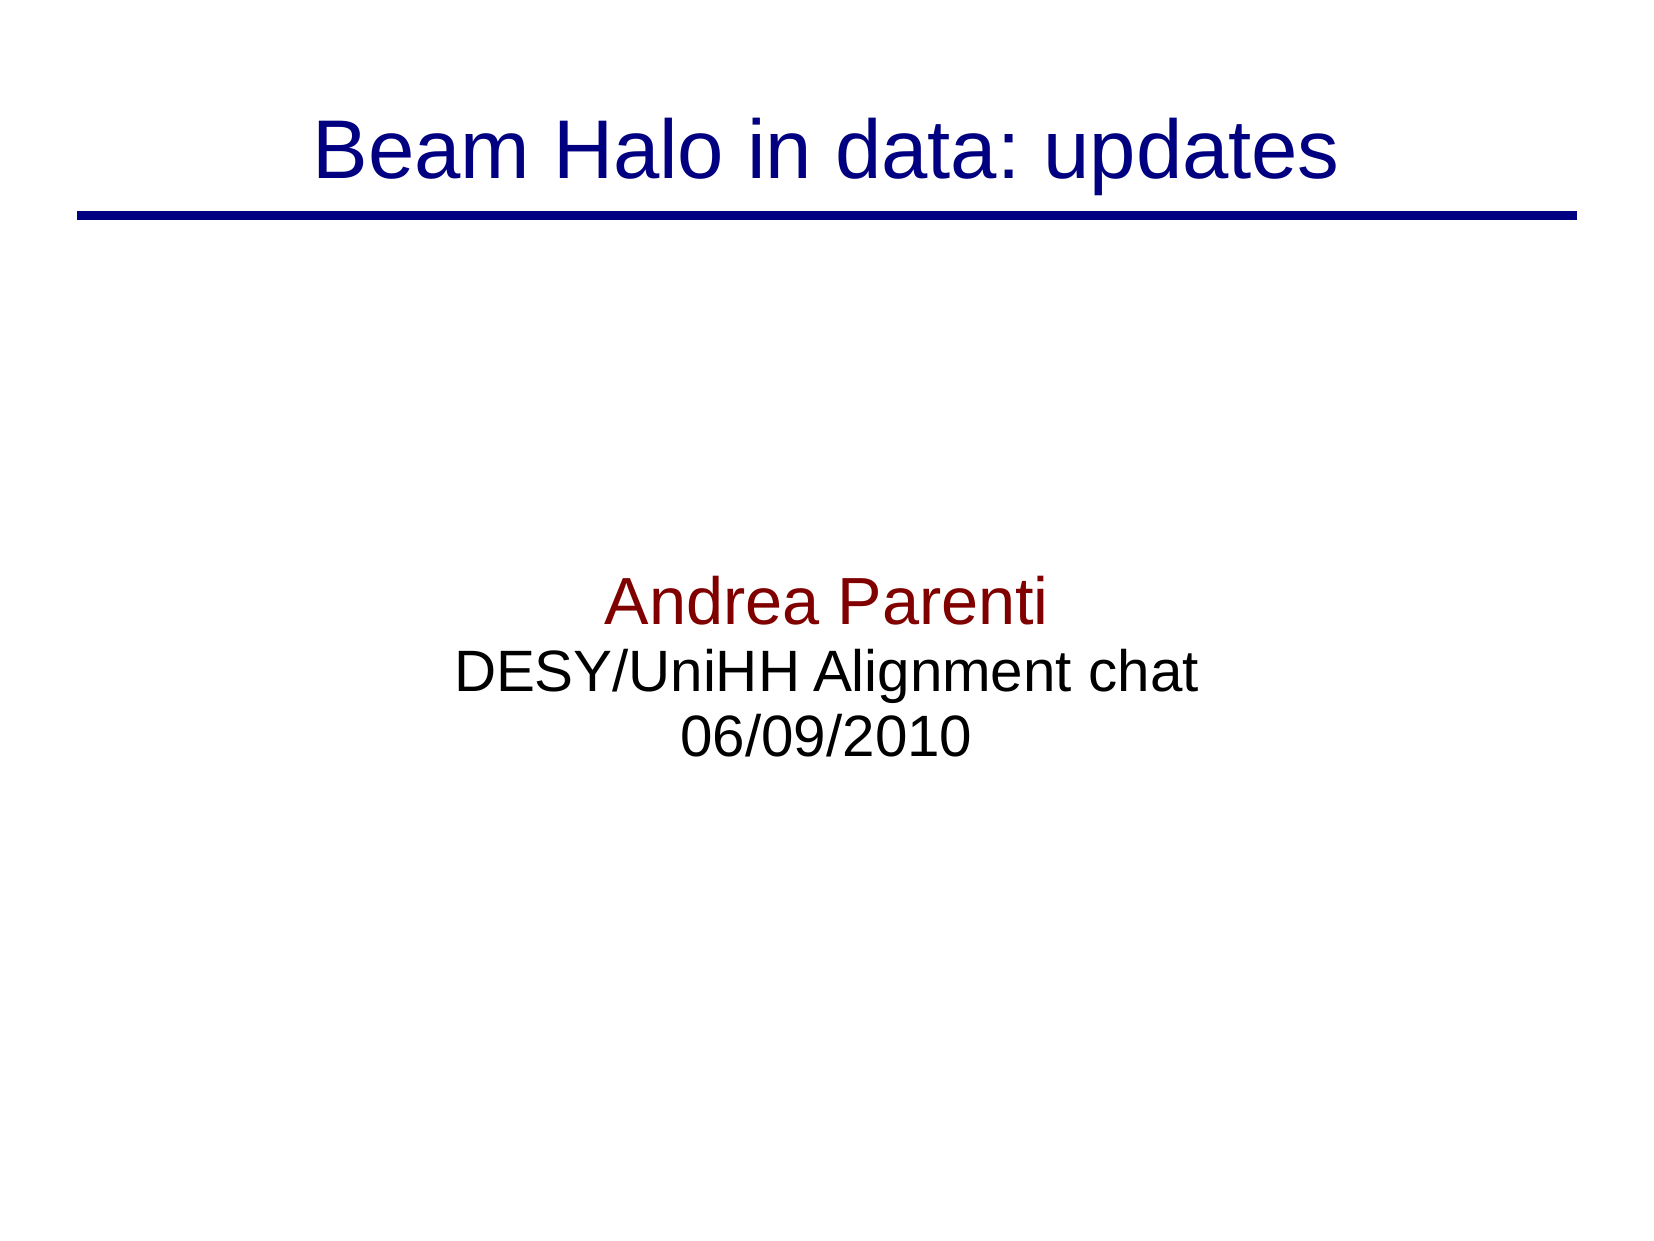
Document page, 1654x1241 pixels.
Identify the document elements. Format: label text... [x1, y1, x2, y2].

subtitle Andrea Parenti DESY/UniHH Alignment chat 06/09/2010 [82, 225, 1571, 1109]
title Beam Halo in data: updates [82, 75, 1571, 225]
